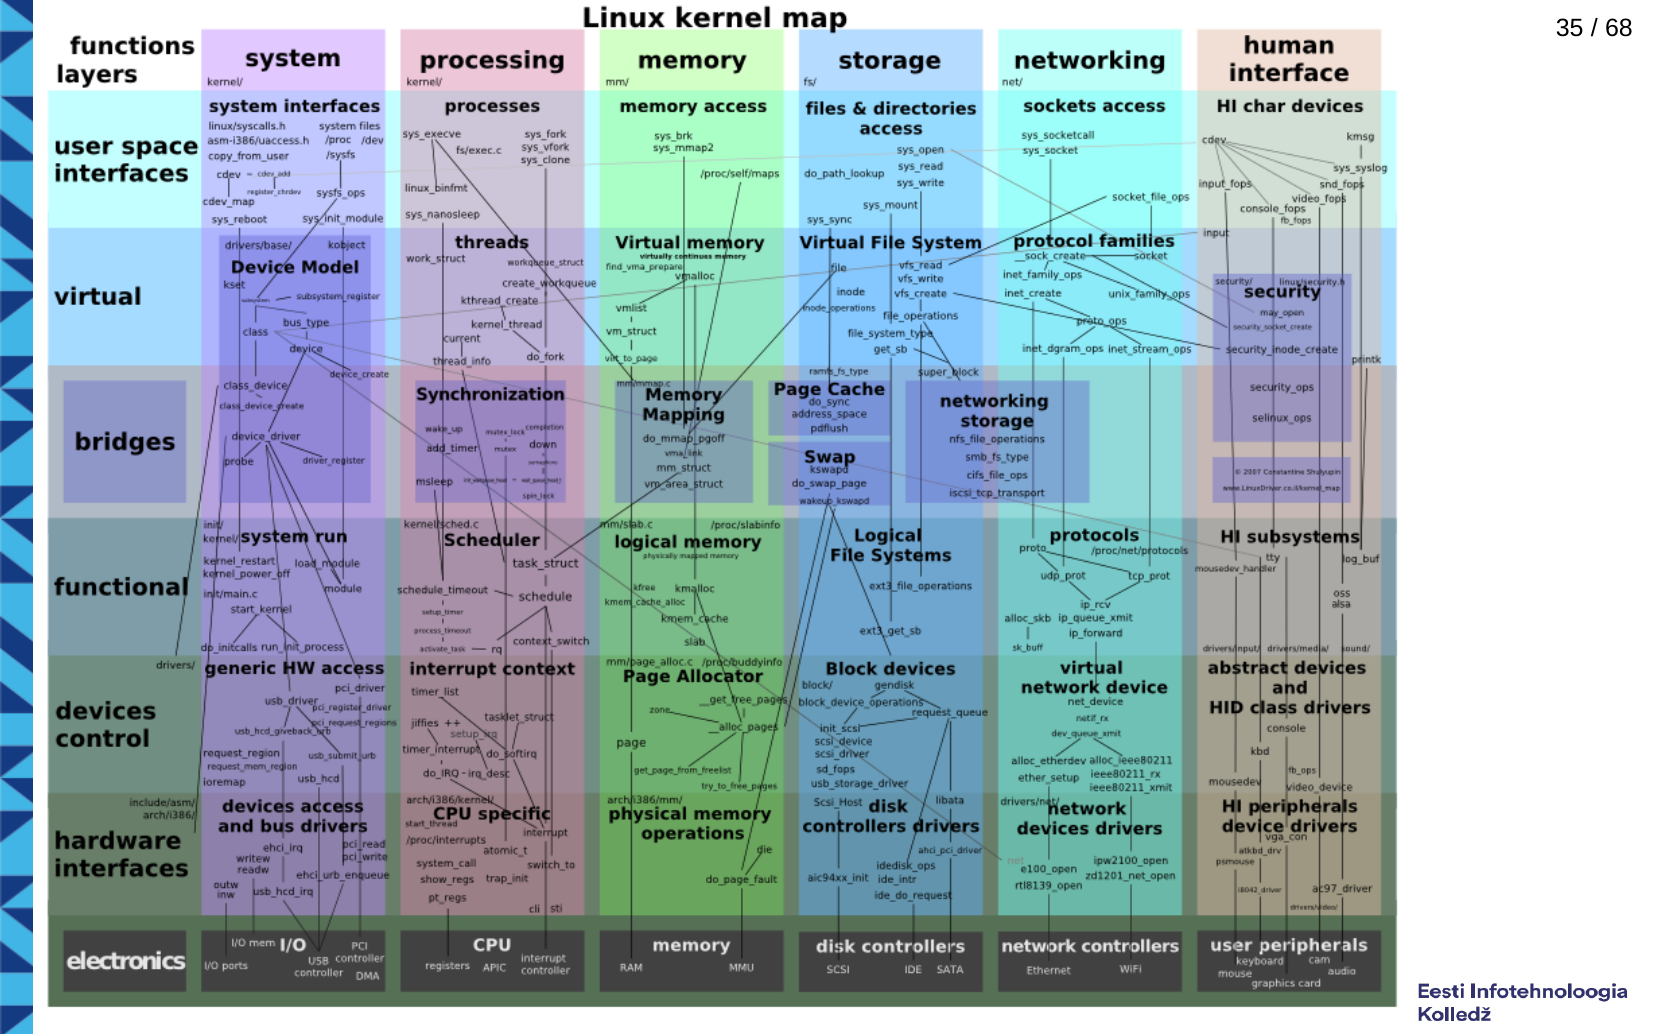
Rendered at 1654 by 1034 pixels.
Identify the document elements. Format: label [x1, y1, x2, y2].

picture [33, 0, 1412, 1034]
